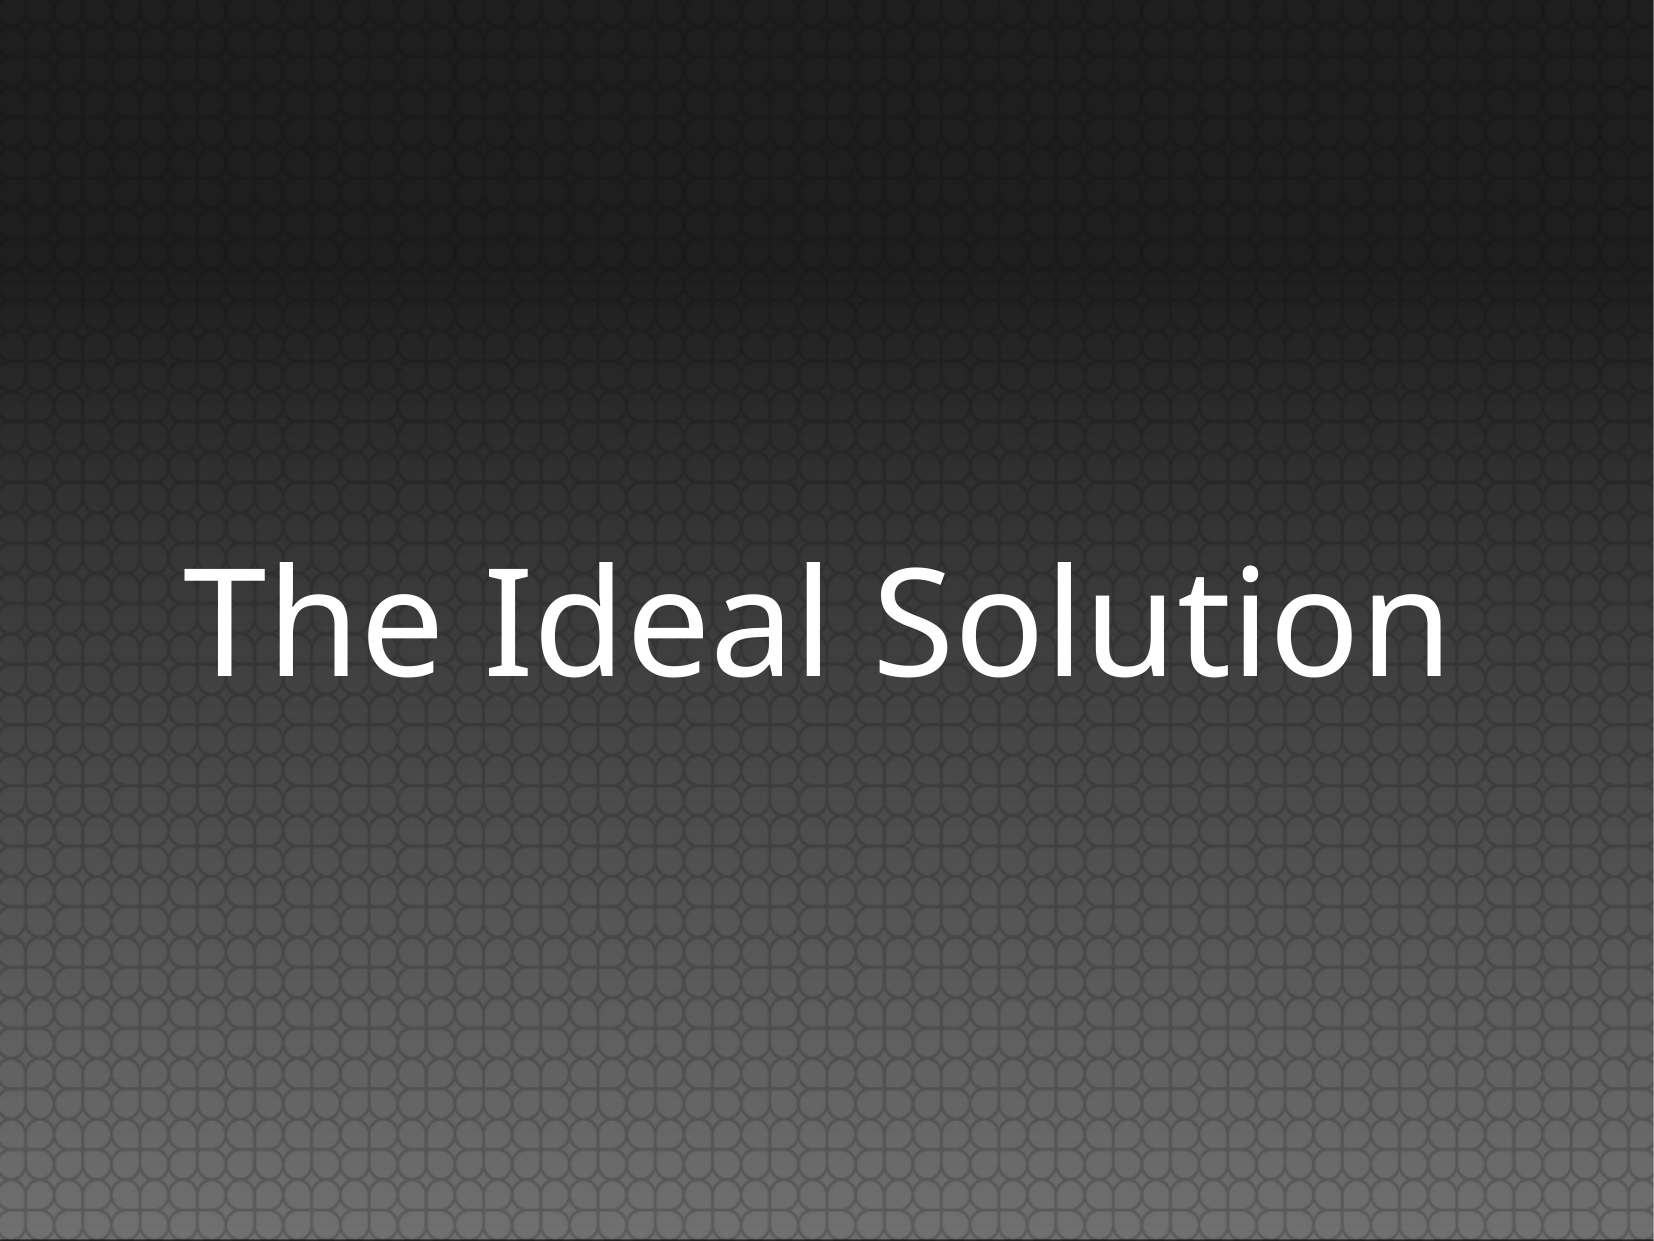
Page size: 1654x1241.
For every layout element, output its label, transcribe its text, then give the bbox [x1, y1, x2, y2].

title The Ideal Solution [75, 525, 1564, 713]
picture [0, 0, 1654, 1241]
